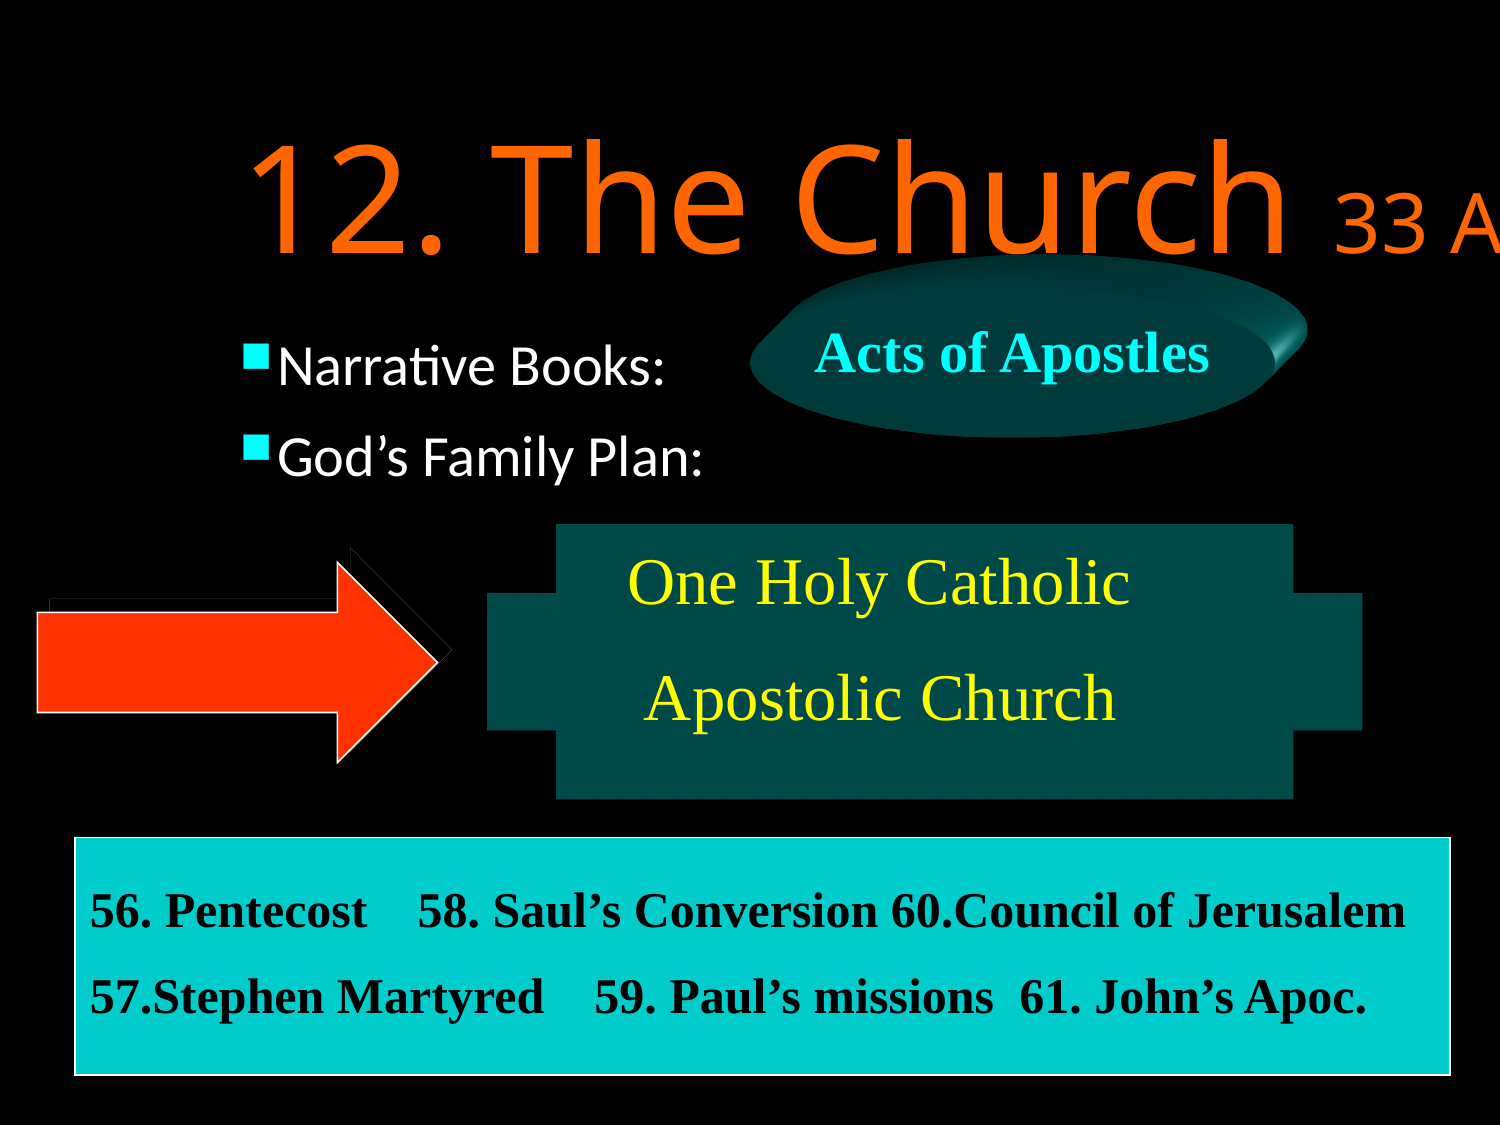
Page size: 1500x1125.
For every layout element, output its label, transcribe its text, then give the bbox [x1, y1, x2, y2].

text_box [750, 254, 1307, 437]
text_box Acts of Apostles [799, 312, 1225, 393]
text_box [37, 562, 438, 763]
text_box [74, 837, 1450, 1075]
list Narrative Books: God’s Family Plan: [225, 319, 1500, 995]
text_box One Holy Catholic Apostolic Church [612, 537, 1148, 743]
title 12. The Church 33 AD- [225, 96, 1500, 292]
text_box 56. Pentecost 58. Saul’s Conversion 60.Council of Jerusalem 57.Stephen Martyred 59. Paul’s missions 61. John’s Apoc. [62, 875, 1422, 1033]
text_box [487, 524, 1362, 799]
